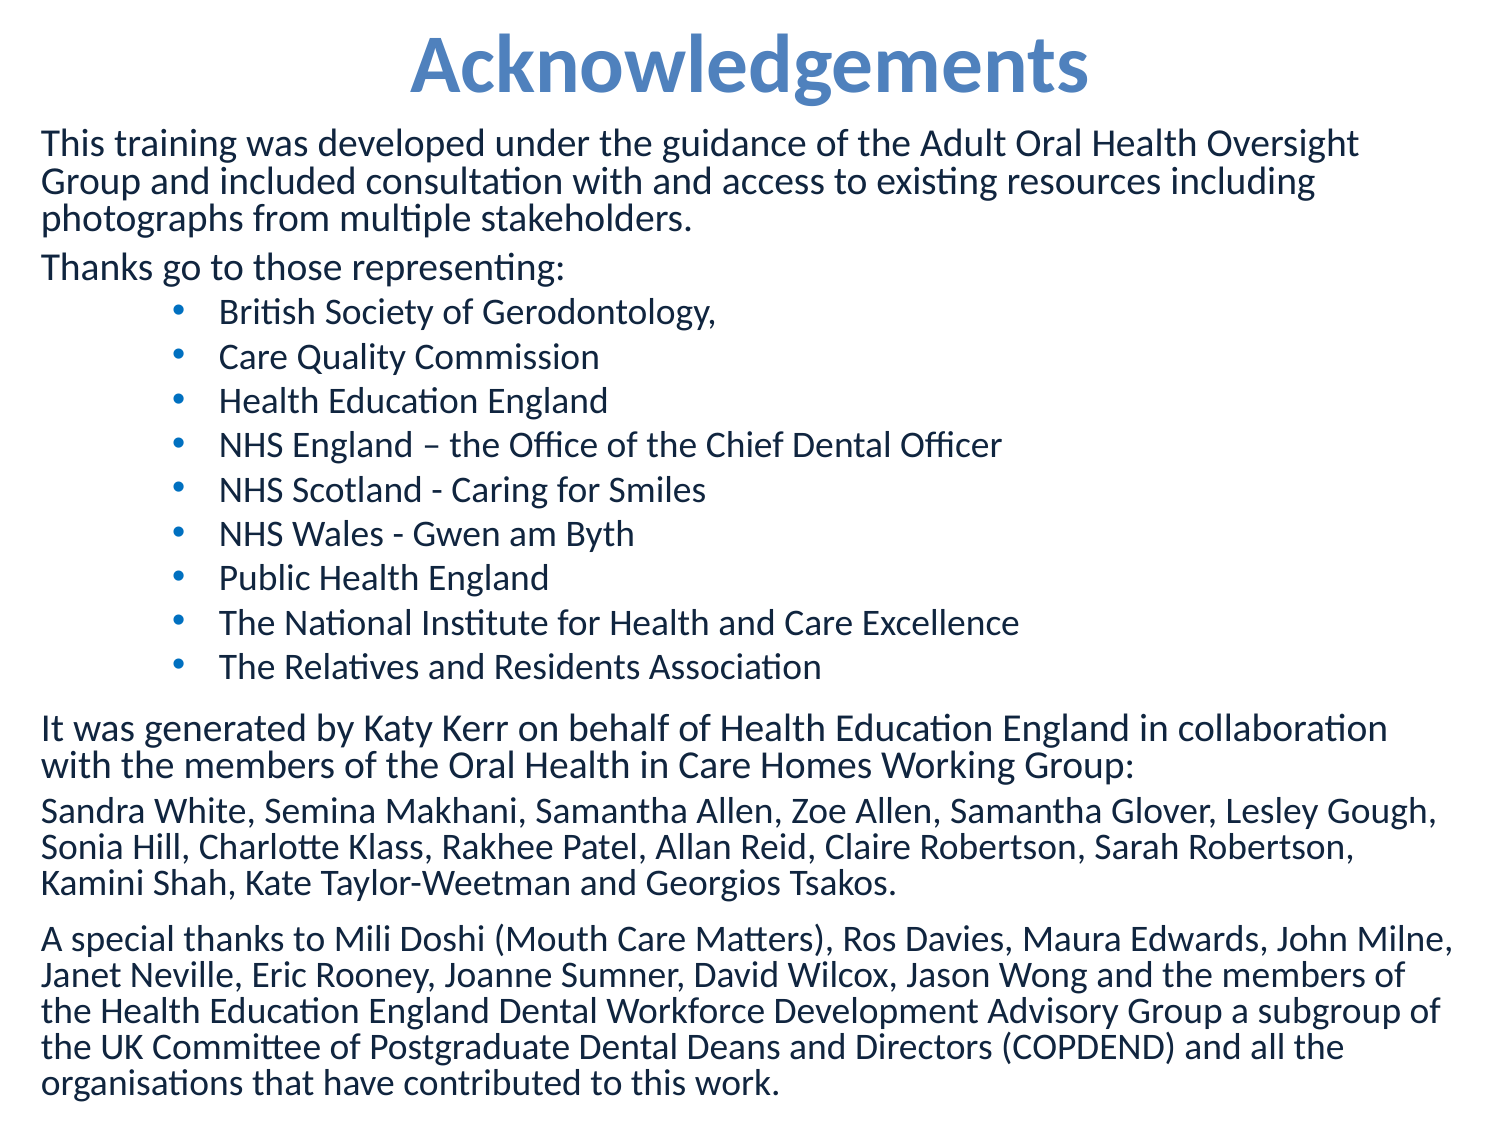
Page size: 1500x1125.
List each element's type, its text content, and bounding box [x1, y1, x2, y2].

list This training was developed under the guidance of the Adult Oral Health Oversight Group and included consultation with and access to existing resources including photographs from multiple stakeholders. Thanks go to those representing: British Society of Gerodontology, Care Quality Commission Health Education England NHS England – the Office of the Chief Dental Officer NHS Scotland - Caring for Smiles NHS Wales - Gwen am Byth Public Health England The National Institute for Health and Care Excellence The Relatives and Residents Association It was generated by Katy Kerr on behalf of Health Education England in collaboration with the members of the Oral Health in Care Homes Working Group: Sandra White, Semina Makhani, Samantha Allen, Zoe Allen, Samantha Glover, Lesley Gough, Sonia Hill, Charlotte Klass, Rakhee Patel, Allan Reid, Claire Robertson, Sarah Robertson, Kamini Shah, Kate Taylor-Weetman and Georgios Tsakos. A special thanks to Mili Doshi (Mouth Care Matters), Ros Davies, Maura Edwards, John Milne, Janet Neville, Eric Rooney, Joanne Sumner, David Wilcox, Jason Wong and the members of the Health Education England Dental Workforce Development Advisory Group a subgroup of the UK Committee of Postgraduate Dental Deans and Directors (COPDEND) and all the organisations that have contributed to this work. [25, 118, 1475, 1125]
title Acknowledgements [75, 0, 1426, 118]
